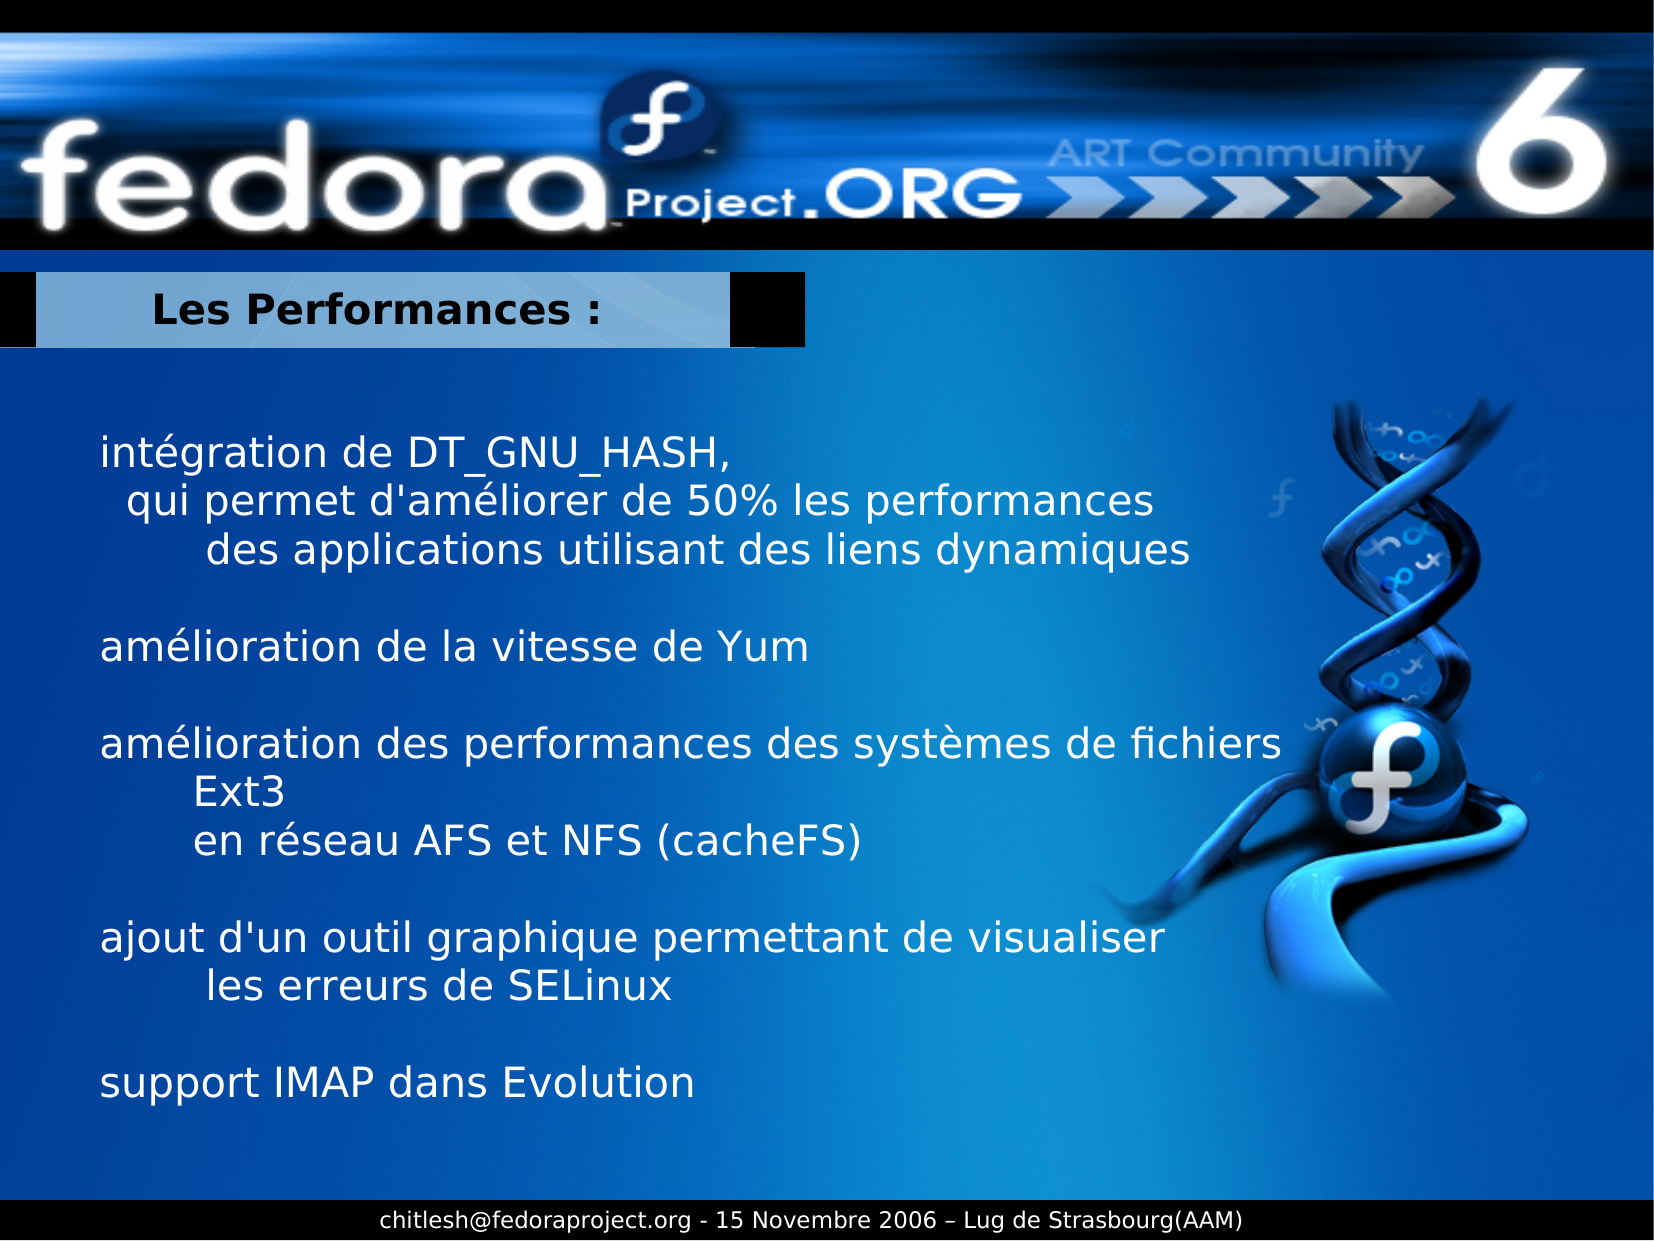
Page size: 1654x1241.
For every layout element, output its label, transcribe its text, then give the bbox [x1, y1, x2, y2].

text_box intégration de DT_GNU_HASH, qui permet d'améliorer de 50% les performances des applications utilisant des liens dynamiques amélioration de la vitesse de Yum amélioration des performances des systèmes de fichiers Ext3 en réseau AFS et NFS (cacheFS) ajout d'un outil graphique permettant de visualiser les erreurs de SELinux support IMAP dans Evolution [71, 421, 1309, 1241]
picture [0, 0, 1654, 1200]
text_box [0, 272, 36, 348]
text_box [730, 272, 806, 348]
